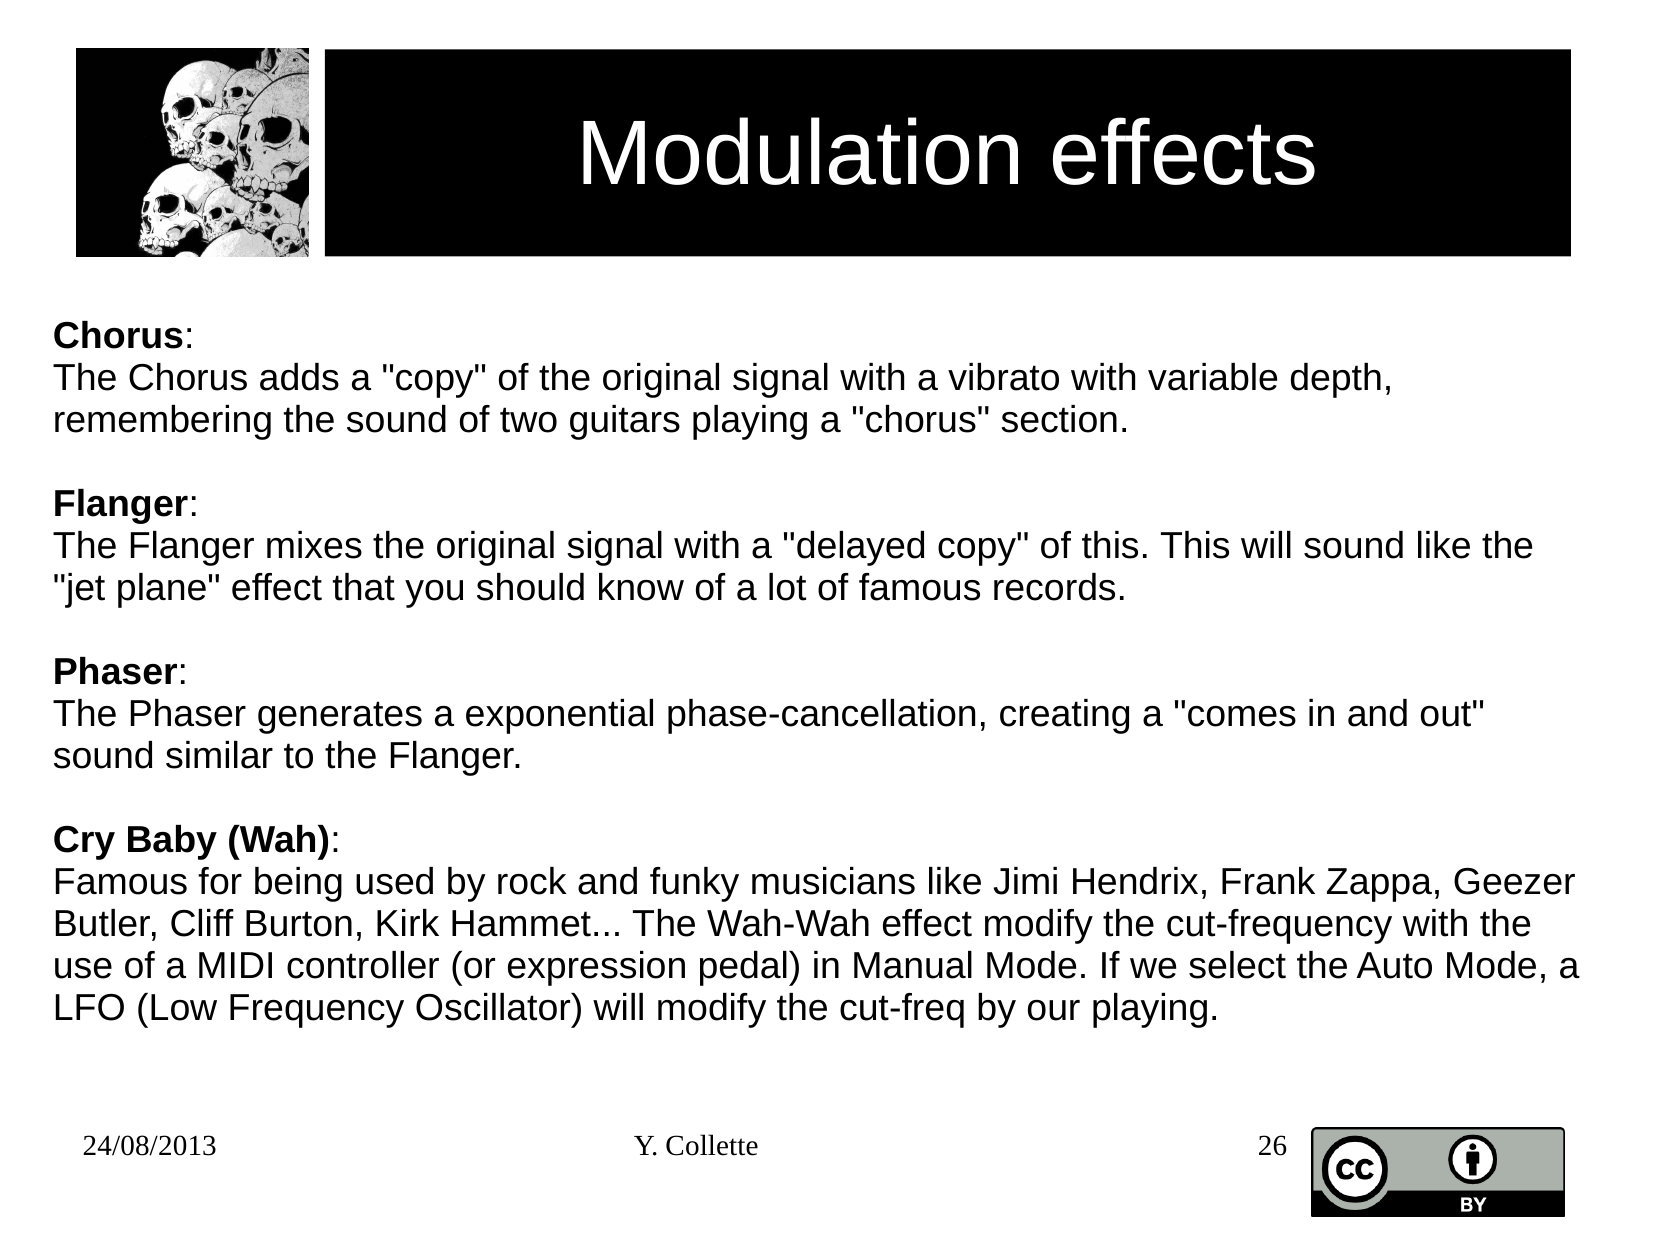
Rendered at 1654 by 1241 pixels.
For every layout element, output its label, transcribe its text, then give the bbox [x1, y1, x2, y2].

picture [1311, 1127, 1565, 1217]
text_box Chorus: The Chorus adds a "copy" of the original signal with a vibrato with variable depth, remembering the sound of two guitars playing a "chorus" section. Flanger: The Flanger mixes the original signal with a "delayed copy" of this. This will sound like the "jet plane" effect that you should know of a lot of famous records. Phaser: The Phaser generates a exponential phase-cancellation, creating a "comes in and out" sound similar to the Flanger. Cry Baby (Wah): Famous for being used by rock and funky musicians like Jimi Hendrix, Frank Zappa, Geezer Butler, Cliff Burton, Kirk Hammet... The Wah-Wah effect modify the cut-frequency with the use of a MIDI controller (or expression pedal) in Manual Mode. If we select the Auto Mode, a LFO (Low Frequency Oscillator) will modify the cut-freq by our playing. [38, 307, 1613, 1078]
title Modulation effects [324, 49, 1571, 257]
picture [76, 48, 309, 257]
